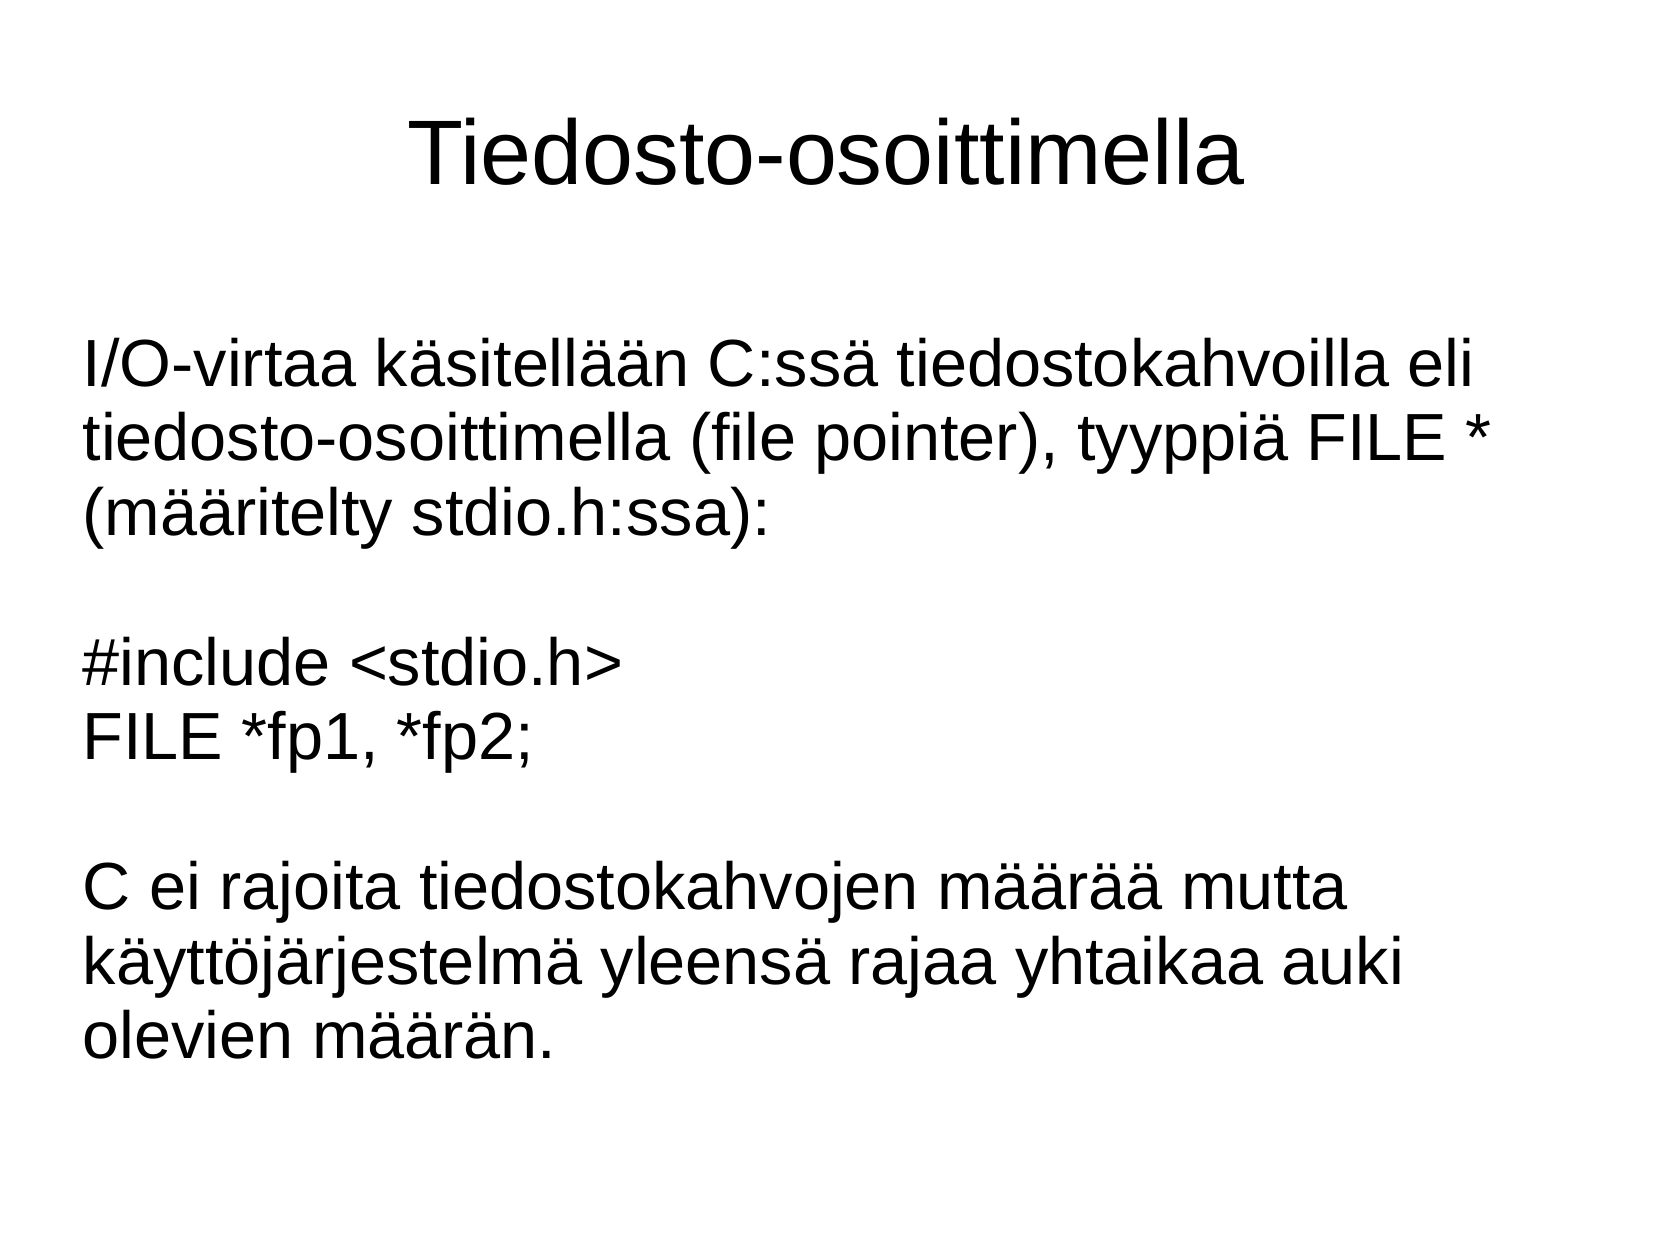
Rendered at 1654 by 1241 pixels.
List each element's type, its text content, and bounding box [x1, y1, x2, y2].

title Tiedosto-osoittimella [82, 56, 1571, 250]
subtitle I/O-virtaa käsitellään C:ssä tiedostokahvoilla eli tiedosto-osoittimella (file pointer), tyyppiä FILE * (määritelty stdio.h:ssa): #include <stdio.h> FILE *fp1, *fp2; C ei rajoita tiedostokahvojen määrää mutta käyttöjärjestelmä yleensä rajaa yhtaikaa auki olevien määrän. [82, 297, 1571, 1102]
